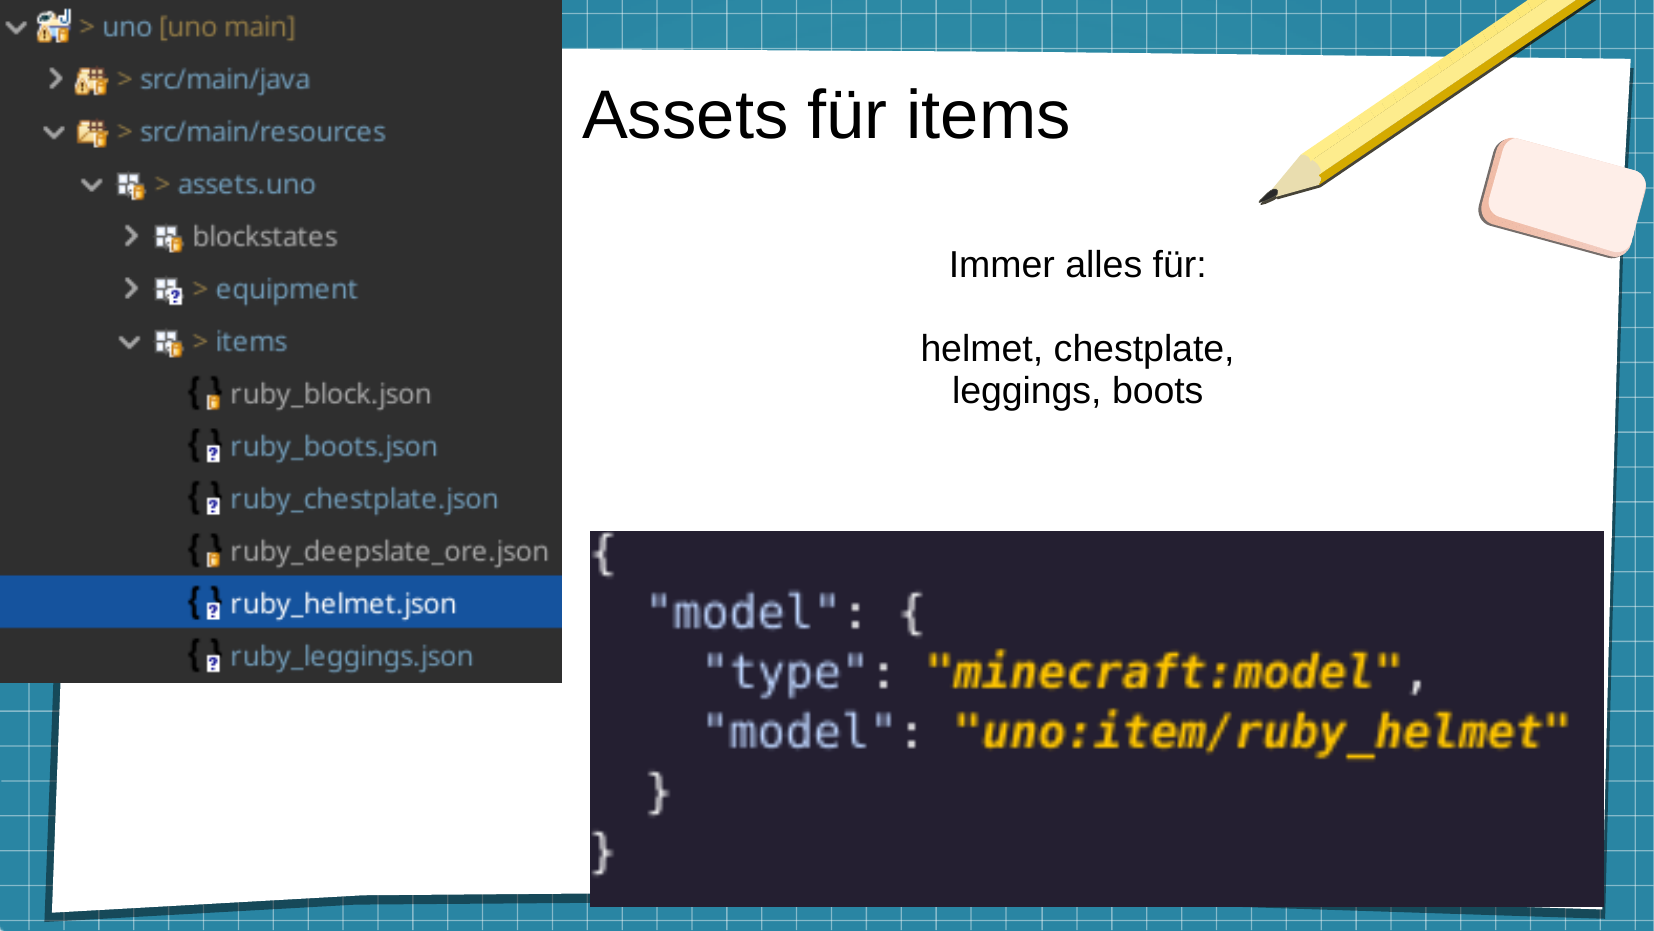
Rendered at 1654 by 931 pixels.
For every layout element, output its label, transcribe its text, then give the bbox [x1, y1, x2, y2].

text_box Immer alles für: helmet, chestplate, leggings, boots [856, 236, 1300, 420]
picture [590, 531, 1604, 907]
picture [0, 0, 562, 683]
title Assets für items [562, 37, 1571, 193]
